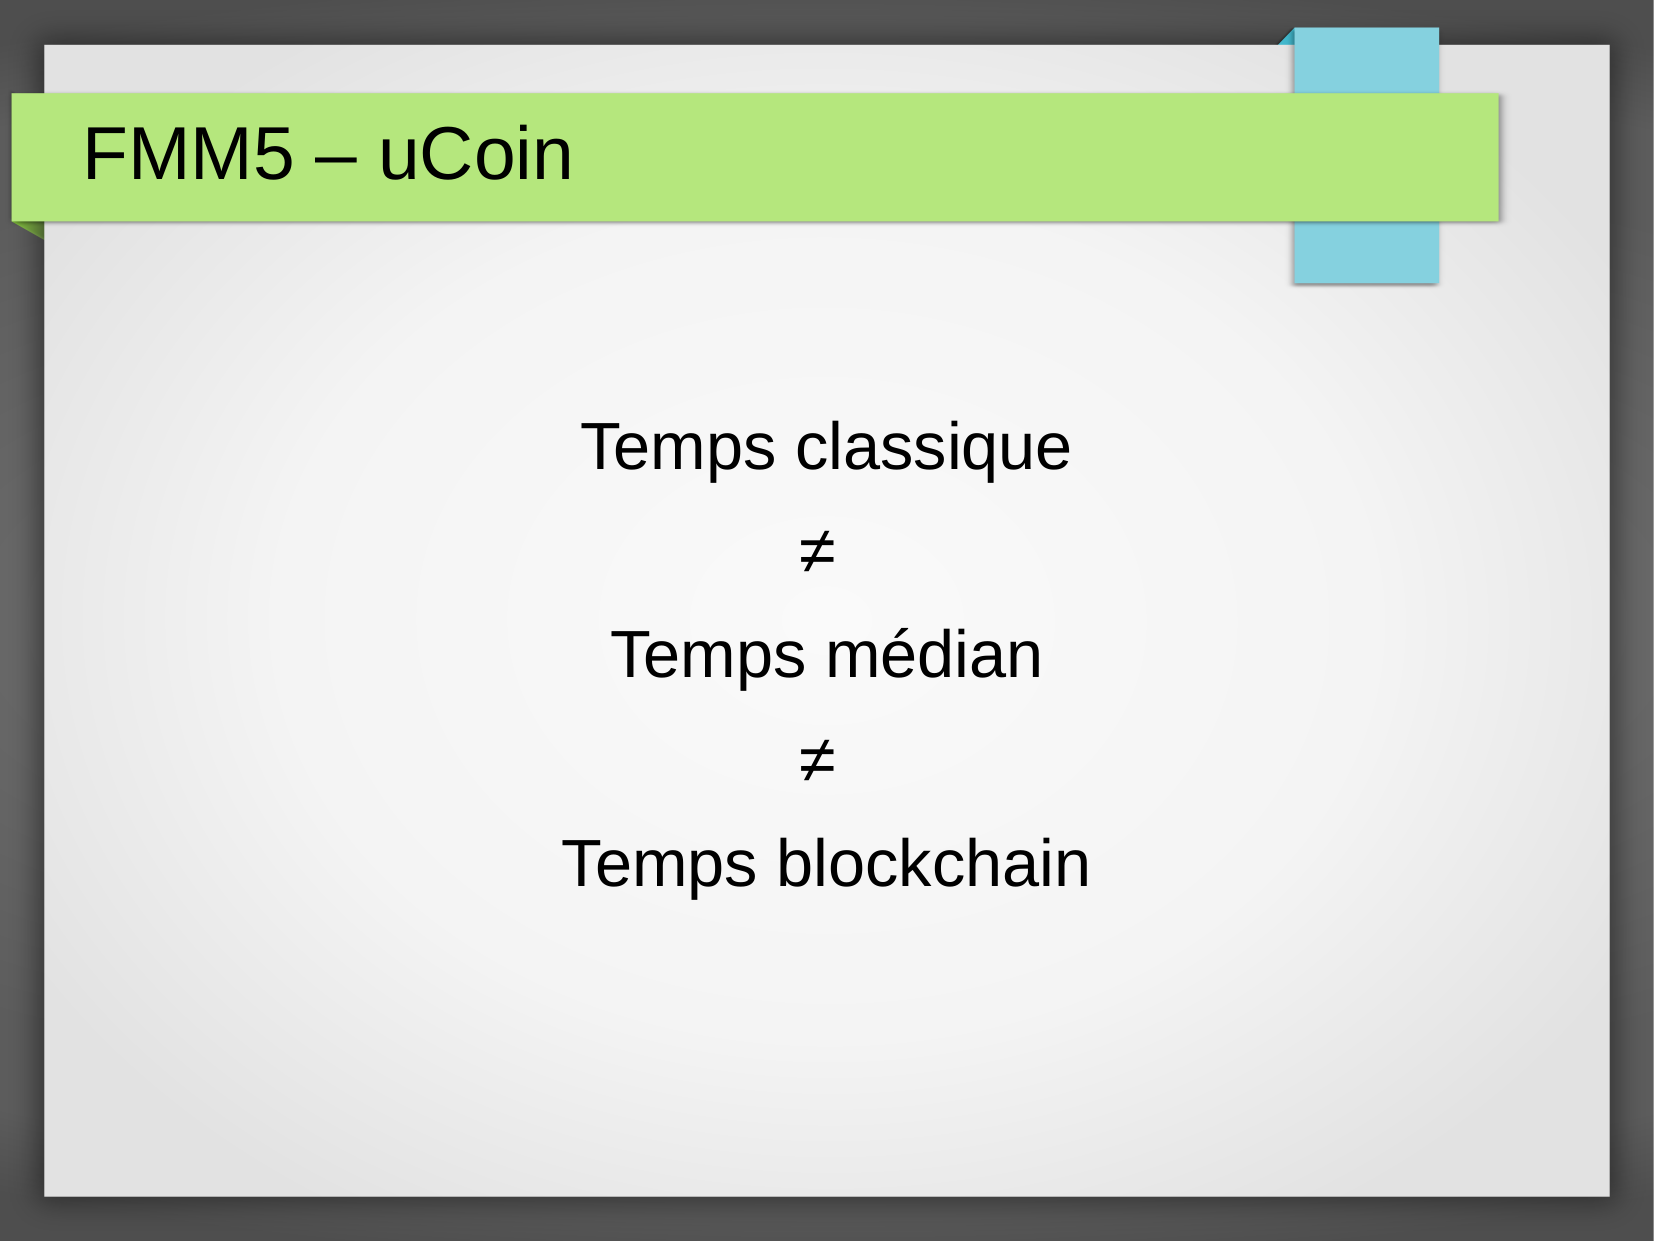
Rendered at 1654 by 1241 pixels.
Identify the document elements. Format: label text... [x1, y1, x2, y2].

picture [0, 0, 1654, 1241]
list Temps classique ≠ Temps médian ≠ Temps blockchain [82, 295, 1571, 1015]
title FMM5 – uCoin [82, 94, 1264, 213]
